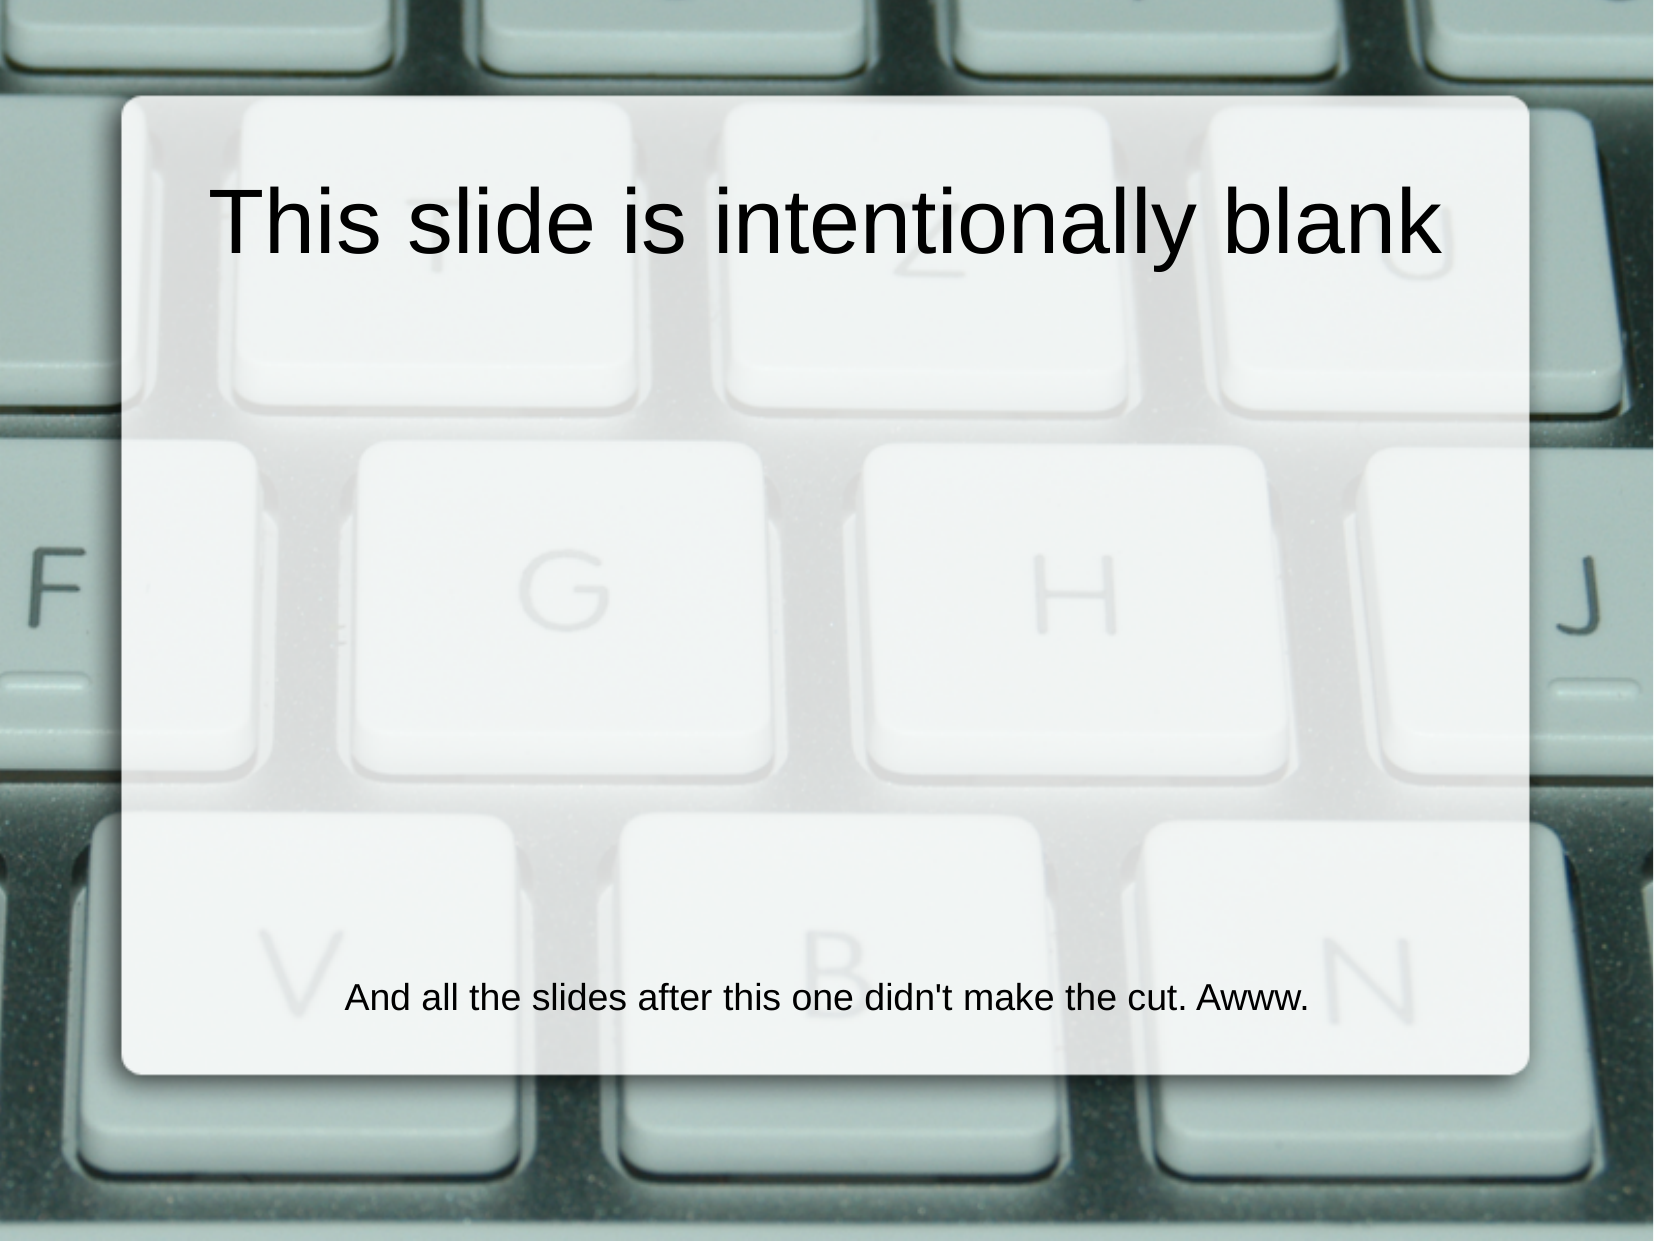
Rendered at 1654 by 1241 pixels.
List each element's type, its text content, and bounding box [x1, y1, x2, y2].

title This slide is intentionally blank [141, 125, 1512, 318]
picture [0, 0, 1654, 1241]
text_box And all the slides after this one didn't make the cut. Awww. [329, 969, 1326, 1026]
